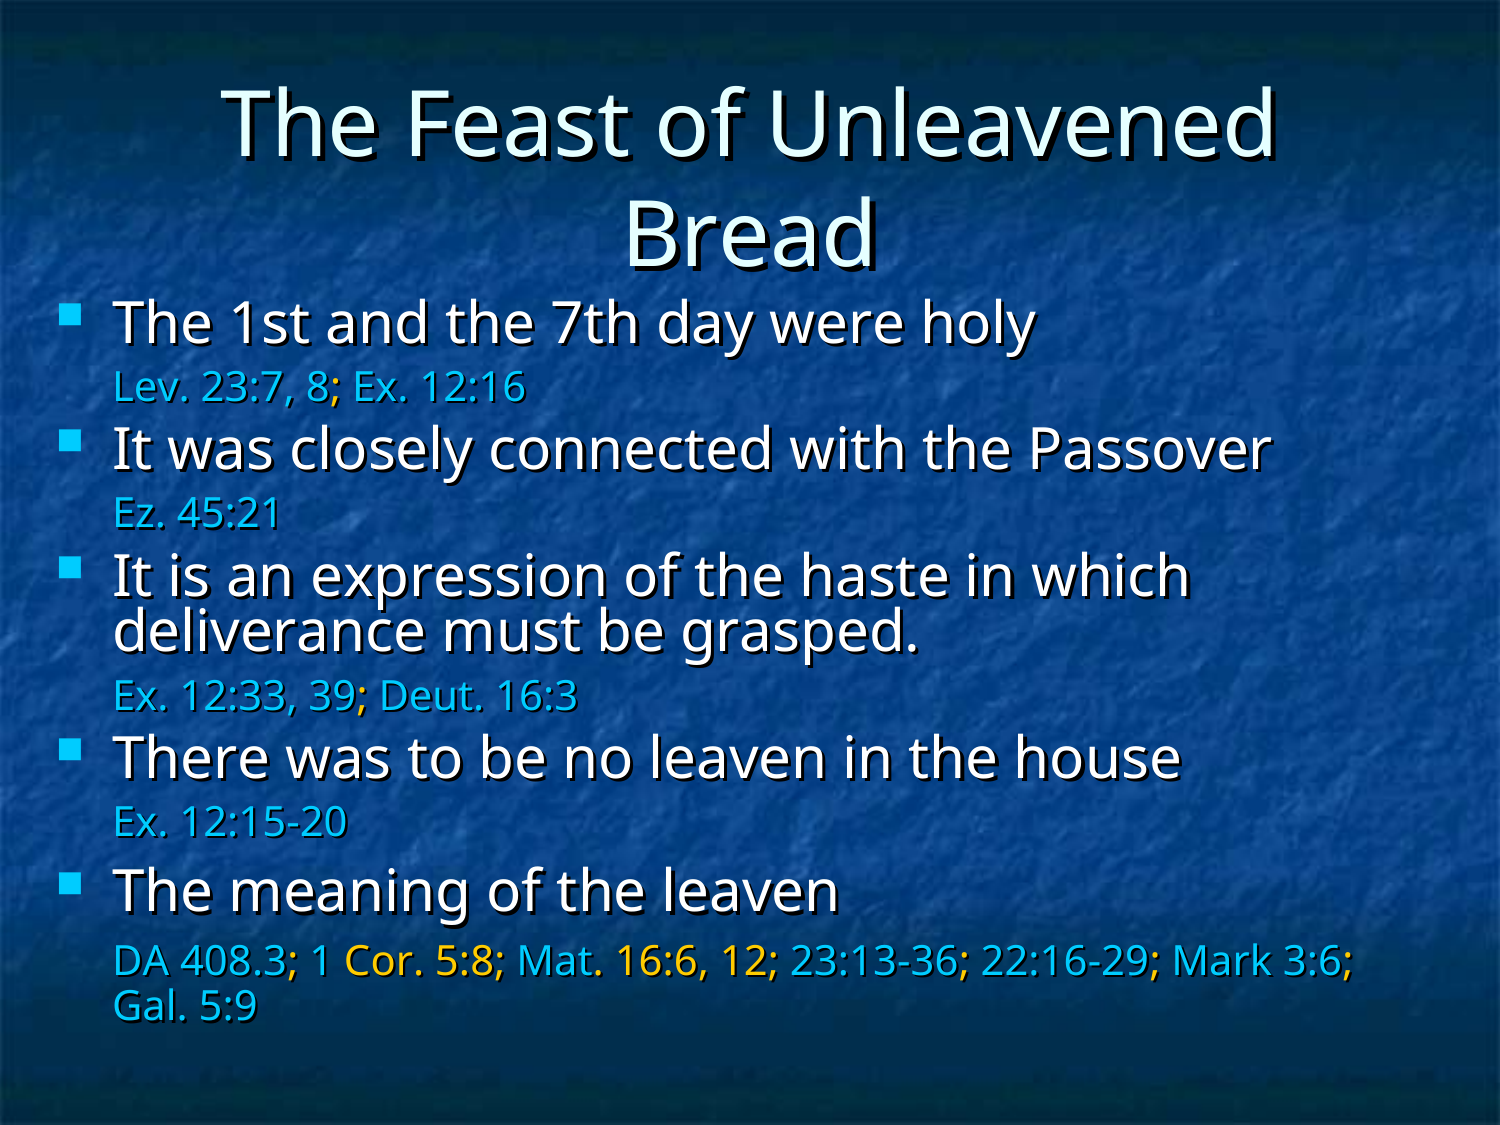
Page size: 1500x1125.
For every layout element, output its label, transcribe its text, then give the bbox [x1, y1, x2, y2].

picture [0, 0, 1500, 1125]
list The 1st and the 7th day were holy Lev. 23:7, 8; Ex. 12:16 It was closely connected with the Passover Ez. 45:21 It is an expression of the haste in which deliverance must be grasped. Ex. 12:33, 39; Deut. 16:3 There was to be no leaven in the house Ex. 12:15-20 The meaning of the leaven DA 408.3; 1 Cor. 5:8; Mat. 16:6, 12; 23:13-36; 22:16-29; Mark 3:6; Gal. 5:9 [41, 290, 1425, 1024]
title The Feast of Unleavened Bread [75, 62, 1426, 288]
